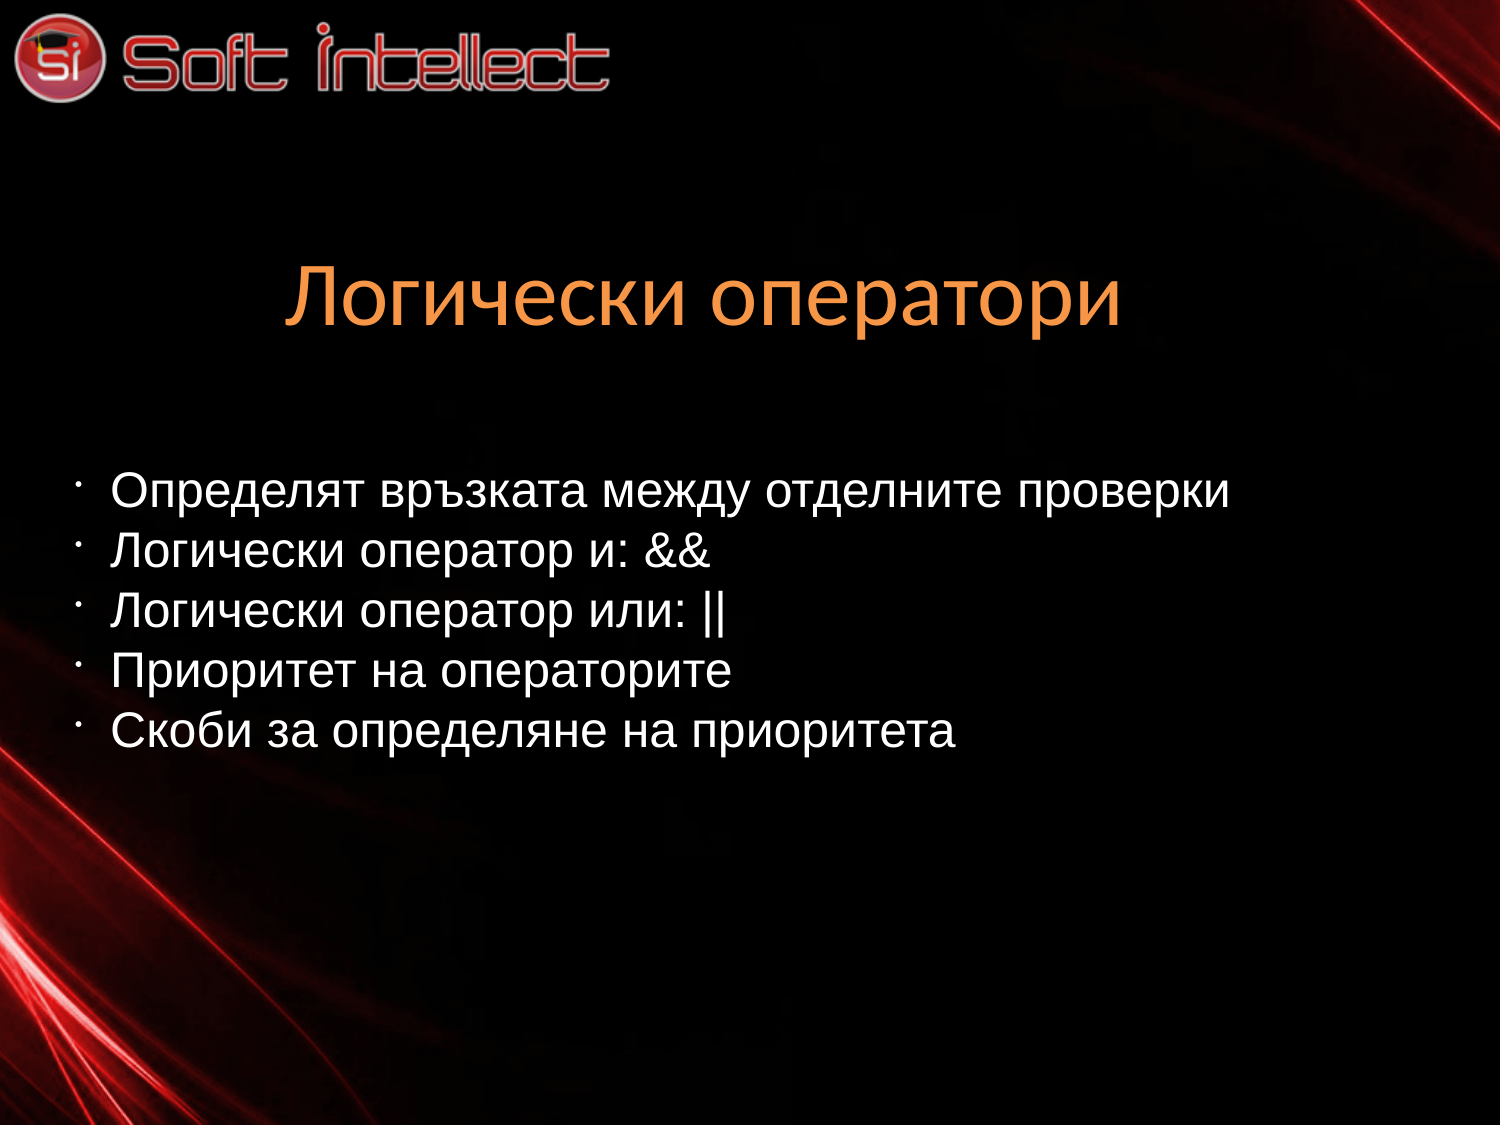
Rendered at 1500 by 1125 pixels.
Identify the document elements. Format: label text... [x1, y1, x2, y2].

picture [0, 0, 1500, 1125]
text_box Логически оператори [29, 195, 1380, 383]
text_box Определят връзката между отделните проверки Логически оператор и: && Логически оператор или: || Приоритет на операторите Скоби за определяне на приоритета [60, 450, 1410, 780]
